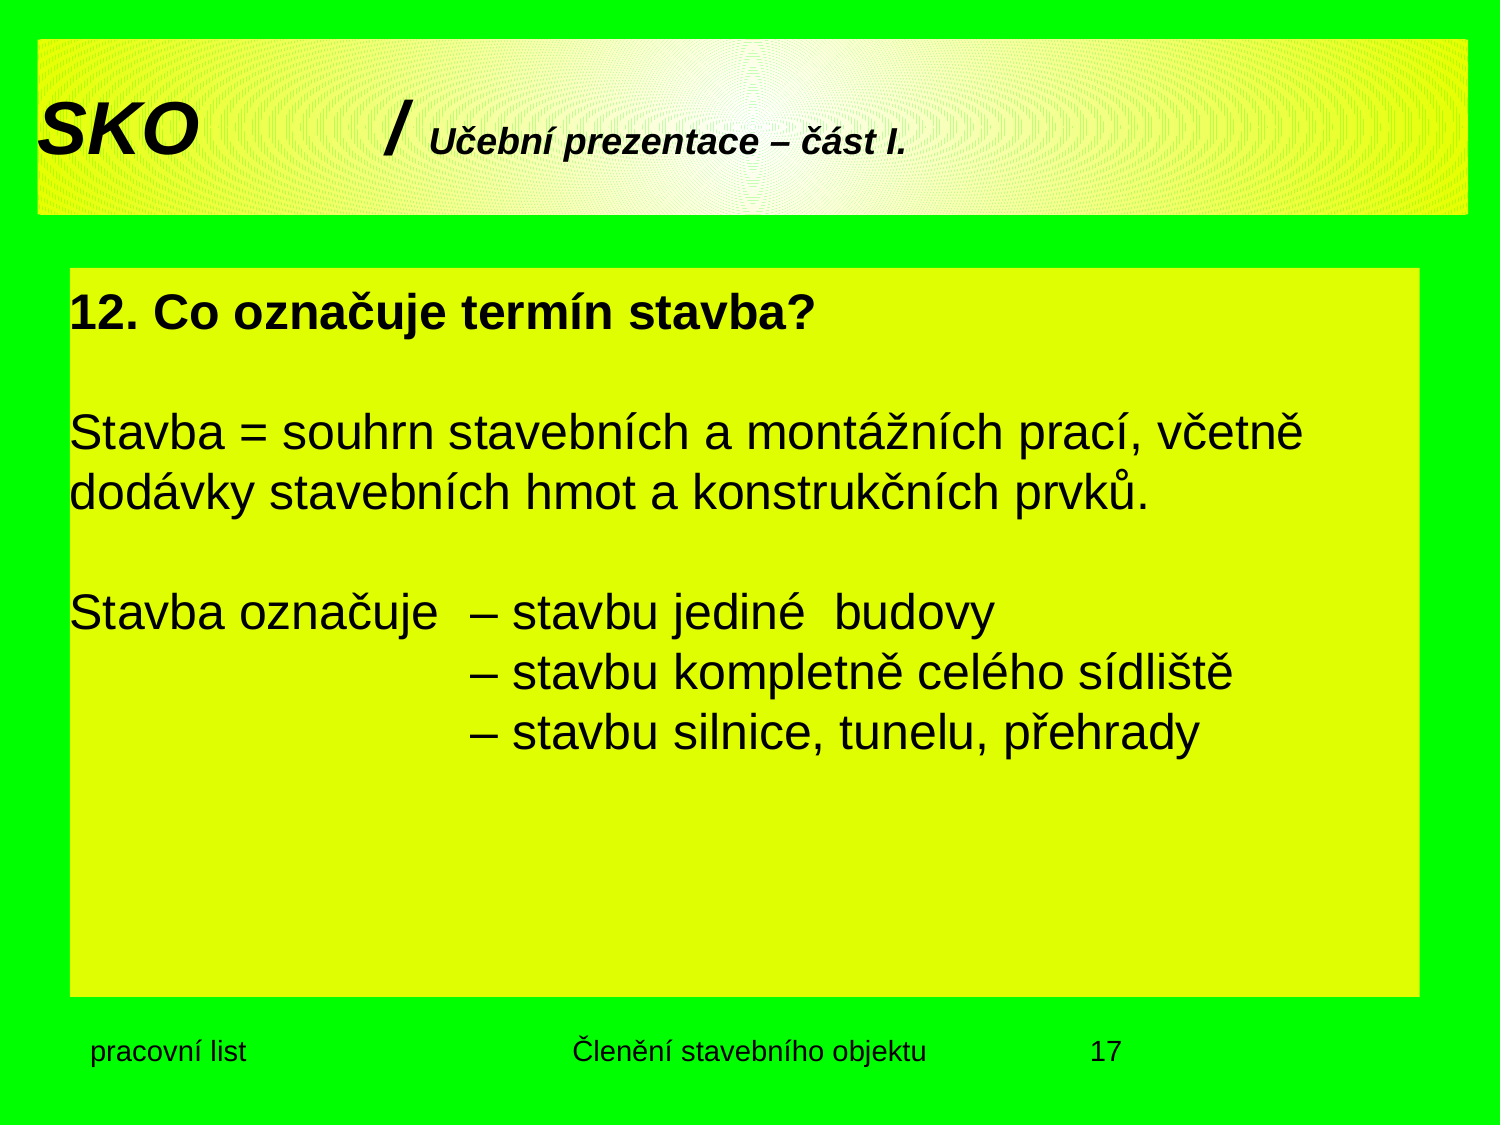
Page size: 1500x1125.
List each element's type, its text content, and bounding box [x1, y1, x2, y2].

text_box SKO / Učební prezentace – část I. [38, 40, 1468, 214]
text_box pracovní list [75, 1024, 426, 1103]
text_box [1074, 1024, 1426, 1103]
text_box 12. Co označuje termín stavba? Stavba = souhrn stavebních a montážních prací, včetně dodávky stavebních hmot a konstrukčních prvků. Stavba označuje – stavbu jediné budovy – stavbu kompletně celého sídliště – stavbu silnice, tunelu, přehrady [69, 267, 1420, 997]
text_box Členění stavebního objektu [512, 1024, 988, 1103]
